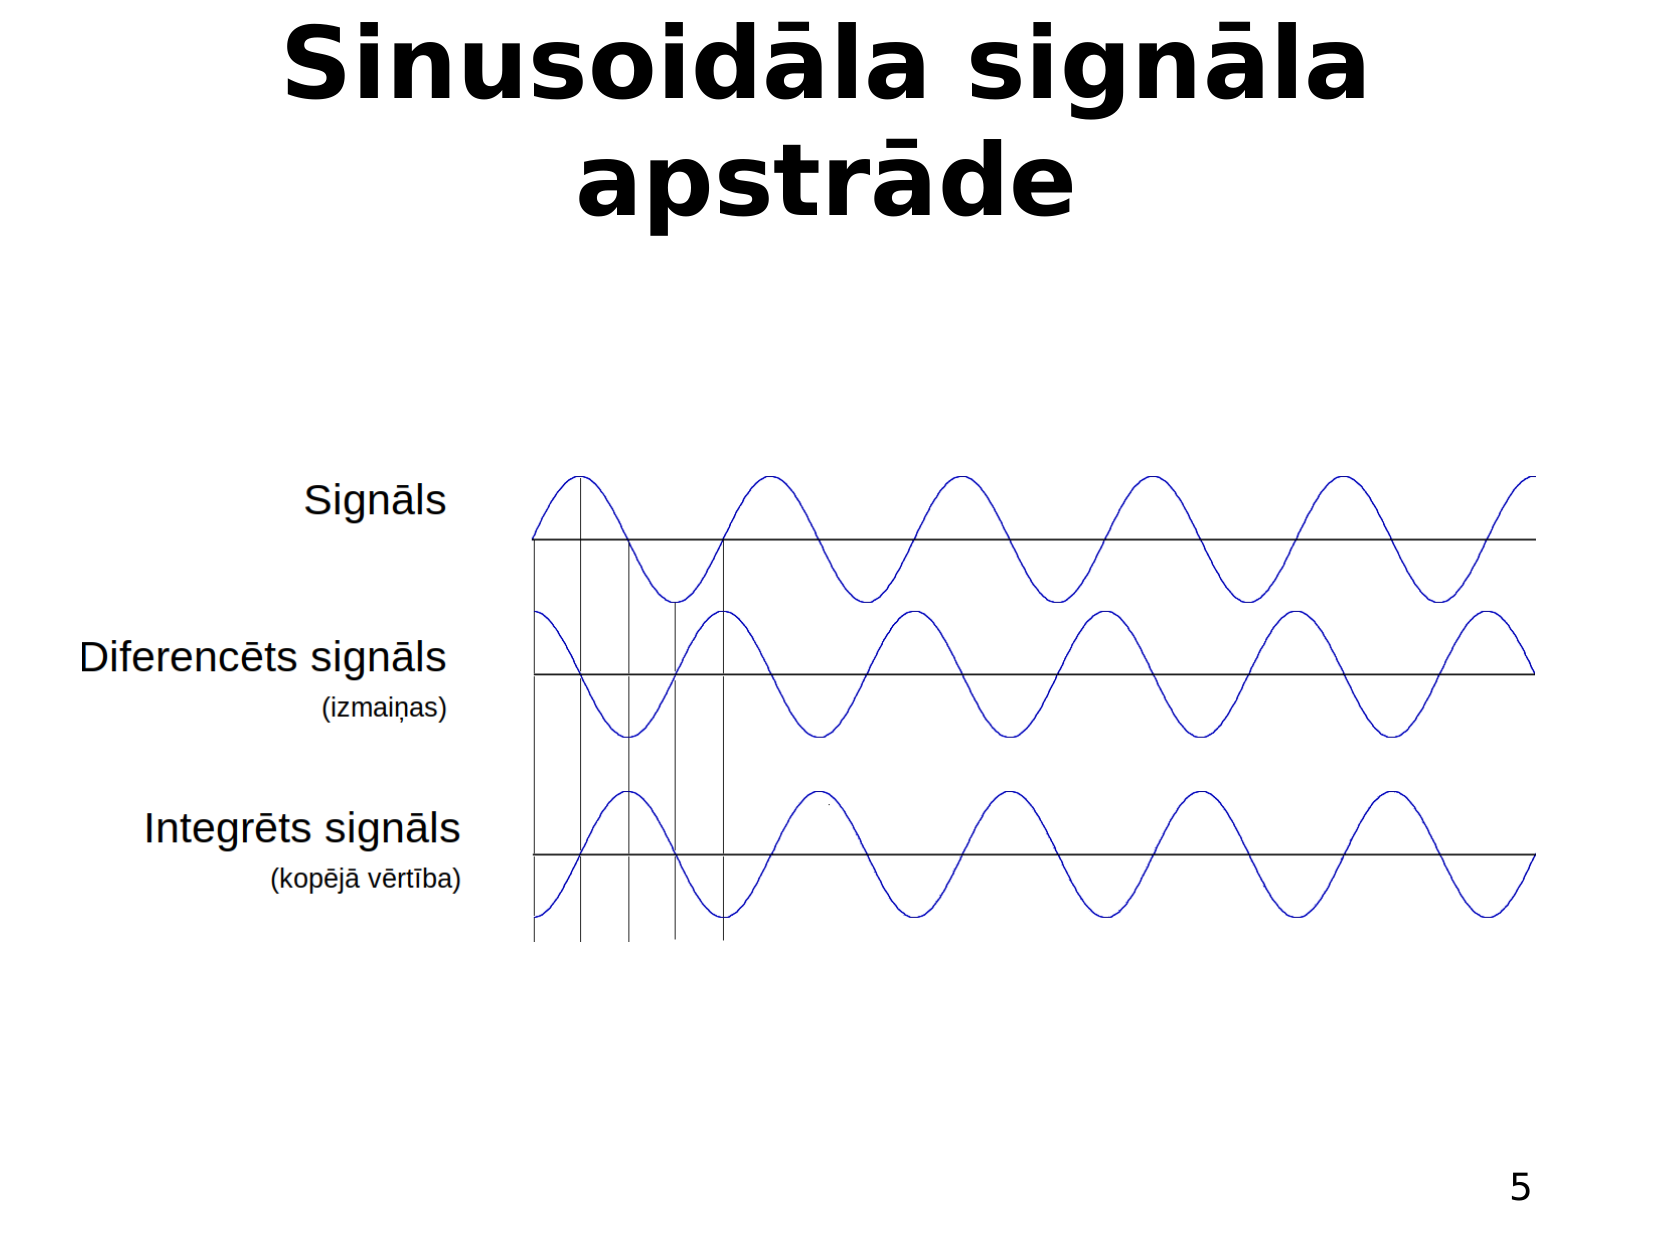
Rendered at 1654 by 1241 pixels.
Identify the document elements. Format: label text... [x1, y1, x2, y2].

picture [82, 224, 1538, 1185]
title Sinusoidāla signāla apstrāde [82, 5, 1571, 239]
